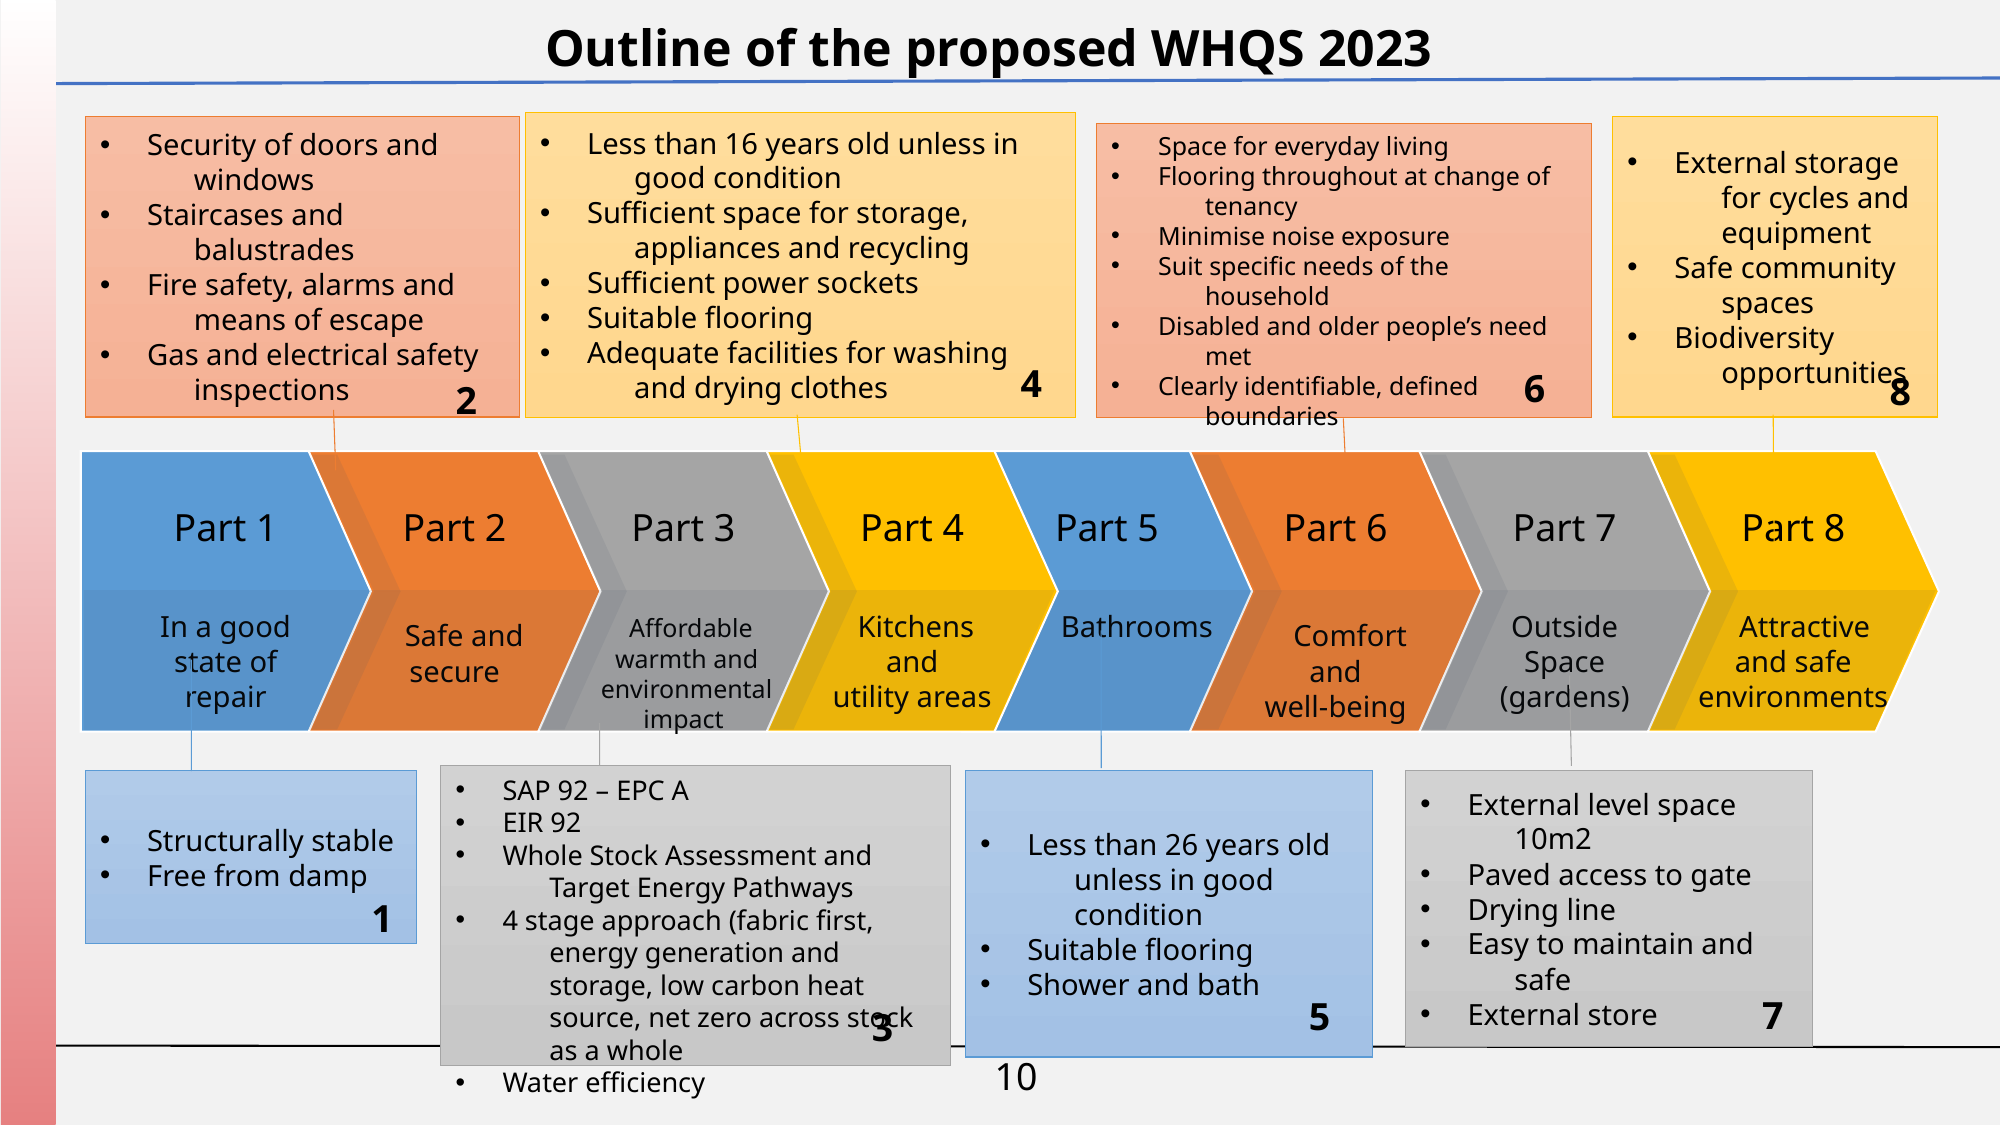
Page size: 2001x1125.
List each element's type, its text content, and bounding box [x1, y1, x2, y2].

text_box Part 7 Outside Space (gardens) [1420, 451, 1710, 590]
text_box Outline of the proposed WHQS 2023 [307, 8, 1671, 85]
text_box [1, 0, 56, 1125]
text_box Security of doors and windows Staircases and balustrades Fire safety, alarms and means of escape Gas and electrical safety inspections [85, 116, 520, 417]
text_box Space for everyday living Flooring throughout at change of tenancy Minimise noise exposure Suit specific needs of the household Disabled and older people’s need met Clearly identifiable, defined boundaries [1096, 123, 1592, 417]
text_box [996, 454, 1936, 730]
text_box SAP 92 – EPC A EIR 92 Whole Stock Assessment and Target Energy Pathways 4 stage approach (fabric first, energy generation and storage, low carbon heat source, net zero across stock as a whole Water efficiency [441, 766, 950, 1065]
text_box Part 2 Safe and secure [310, 451, 600, 590]
text_box 1 [356, 887, 420, 949]
text_box 10 [979, 1057, 1075, 1107]
text_box Part 1 In a good state of repair [80, 451, 371, 732]
text_box Part 8 Attractive and safe environments [1649, 451, 1939, 732]
text_box Structurally stable Free from damp [85, 770, 416, 943]
text_box Part 3 Affordable warmth and environmental impact [539, 451, 829, 590]
text_box 2 [440, 369, 513, 430]
text_box 3 [856, 996, 921, 1057]
text_box 6 [1508, 357, 1573, 419]
text_box Less than 16 years old unless in good condition Sufficient space for storage, appliances and recycling Sufficient power sockets Suitable flooring Adequate facilities for washing and drying clothes [525, 112, 1075, 417]
text_box 4 [1005, 352, 1069, 414]
text_box Part 6 Comfort and well-being [1191, 451, 1481, 590]
text_box [83, 454, 1055, 730]
text_box 5 [1293, 985, 1358, 1047]
text_box Part 5 Bathrooms [995, 451, 1252, 590]
text_box Part 4 Kitchens and utility areas [767, 451, 1058, 732]
text_box Less than 26 years old unless in good condition Suitable flooring Shower and bath [965, 770, 1372, 1057]
text_box 7 [1746, 984, 1811, 1045]
text_box 8 [1874, 360, 1938, 422]
text_box External level space 10m2 Paved access to gate Drying line Easy to maintain and safe External store [1406, 770, 1813, 1046]
text_box External storage for cycles and equipment Safe community spaces Biodiversity opportunities [1612, 116, 1938, 417]
